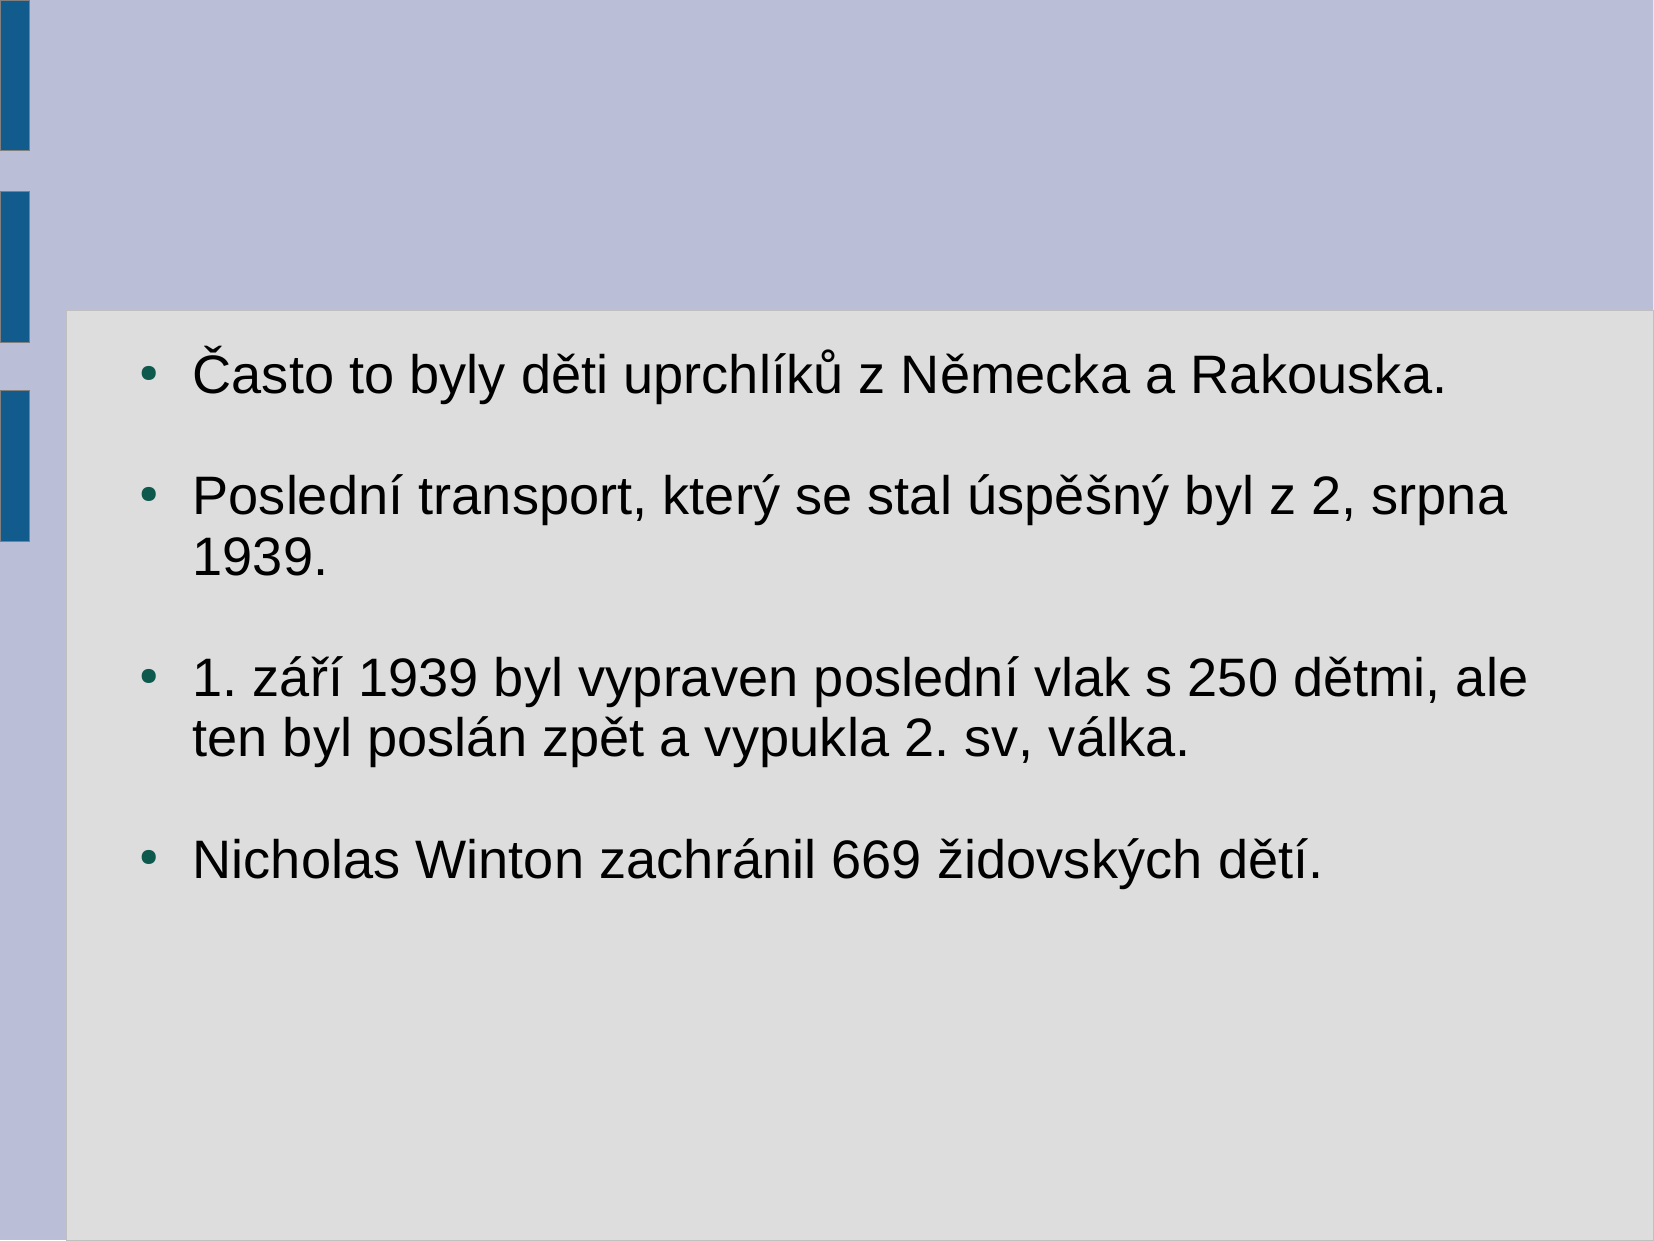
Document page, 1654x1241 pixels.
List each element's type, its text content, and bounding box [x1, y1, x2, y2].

list Často to byly děti uprchlíků z Německa a Rakouska. Poslední transport, který se stal úspěšný byl z 2, srpna 1939. 1. září 1939 byl vypraven poslední vlak s 250 dětmi, ale ten byl poslán zpět a vypukla 2. sv, válka. Nicholas Winton zachránil 669 židovských dětí. [121, 344, 1534, 1127]
